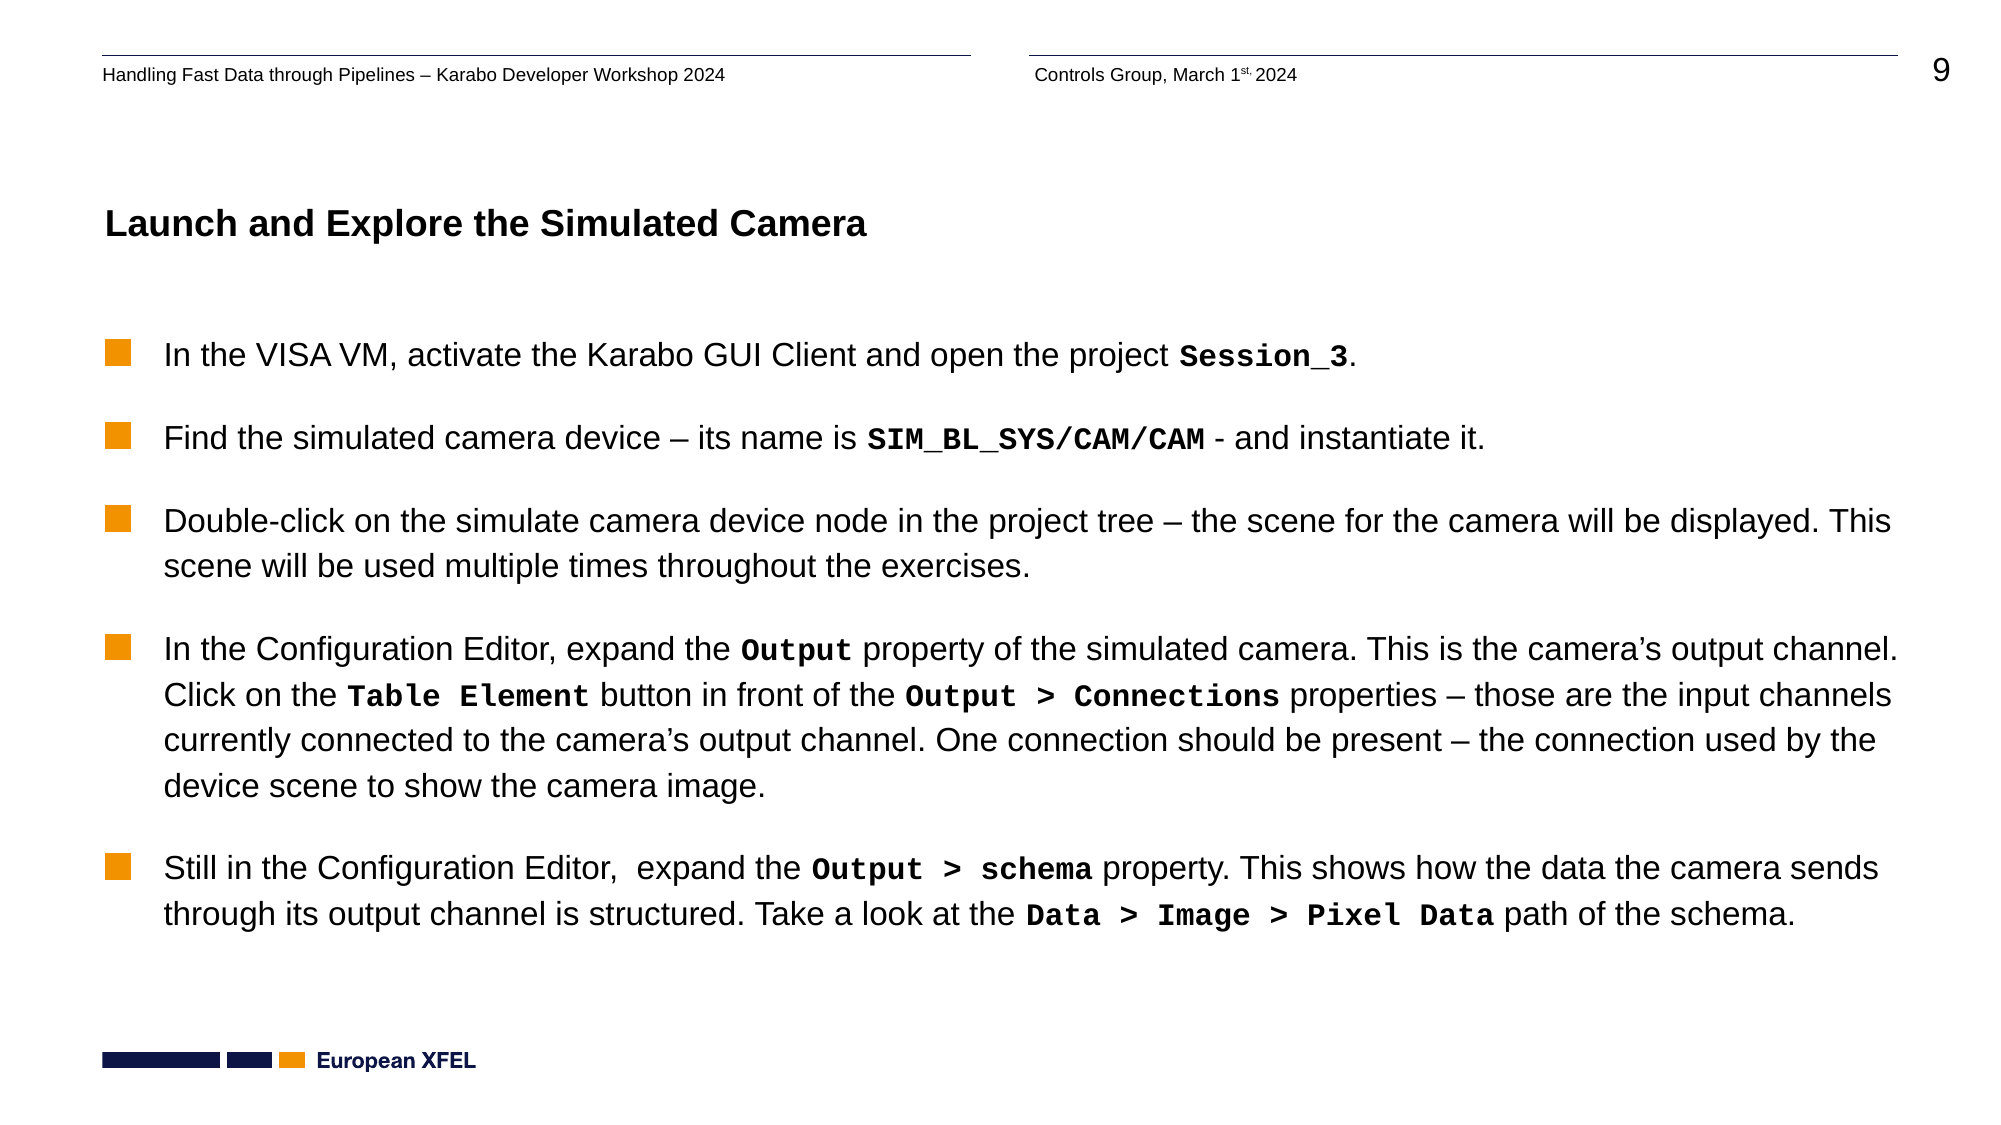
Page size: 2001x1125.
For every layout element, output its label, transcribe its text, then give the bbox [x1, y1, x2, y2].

text_box Launch and Explore the Simulated Camera [90, 195, 1073, 252]
list In the VISA VM, activate the Karabo GUI Client and open the project Session_3. Find the simulated camera device – its name is SIM_BL_SYS/CAM/CAM - and instantiate it. Double-click on the simulate camera device node in the project tree – the scene for the camera will be displayed. This scene will be used multiple times throughout the exercises. In the Configuration Editor, expand the Output property of the simulated camera. This is the camera’s output channel. Click on the Table Element button in front of the Output > Connections properties – those are the input channels currently connected to the camera’s output channel. One connection should be present – the connection used by the device scene to show the camera image. Still in the Configuration Editor, expand the Output > schema property. This shows how the data the camera sends through its output channel is structured. Take a look at the Data > Image > Pixel Data path of the schema. [105, 254, 1966, 616]
